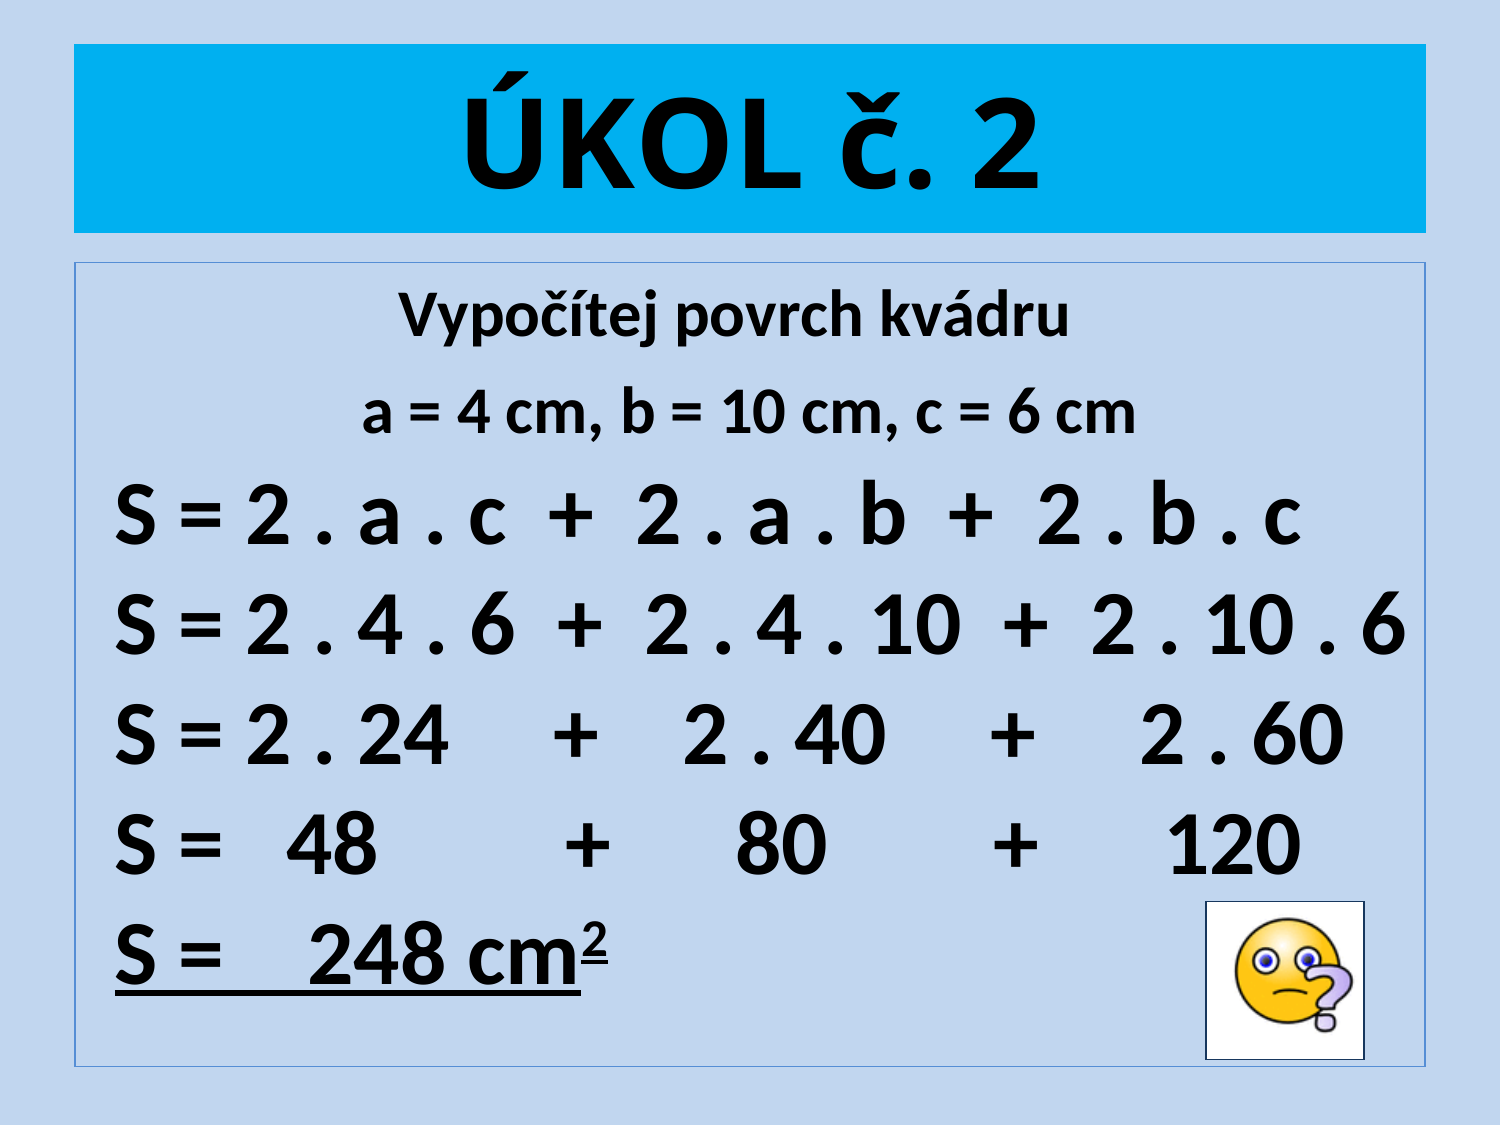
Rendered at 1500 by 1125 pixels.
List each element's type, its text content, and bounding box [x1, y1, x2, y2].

list Vypočítej povrch kvádru a = 4 cm, b = 10 cm, c = 6 cm [75, 262, 1426, 1067]
title ÚKOL č. 2 [75, 45, 1426, 233]
text_box S = 2 . a . c + 2 . a . b + 2 . b . c S = 2 . 4 . 6 + 2 . 4 . 10 + 2 . 10 . 6 S = 2 . 24 + 2 . 40 + 2 . 60 S = 48 + 80 + 120 S = 248 cm2 [100, 445, 1426, 1011]
picture [1207, 902, 1364, 1059]
